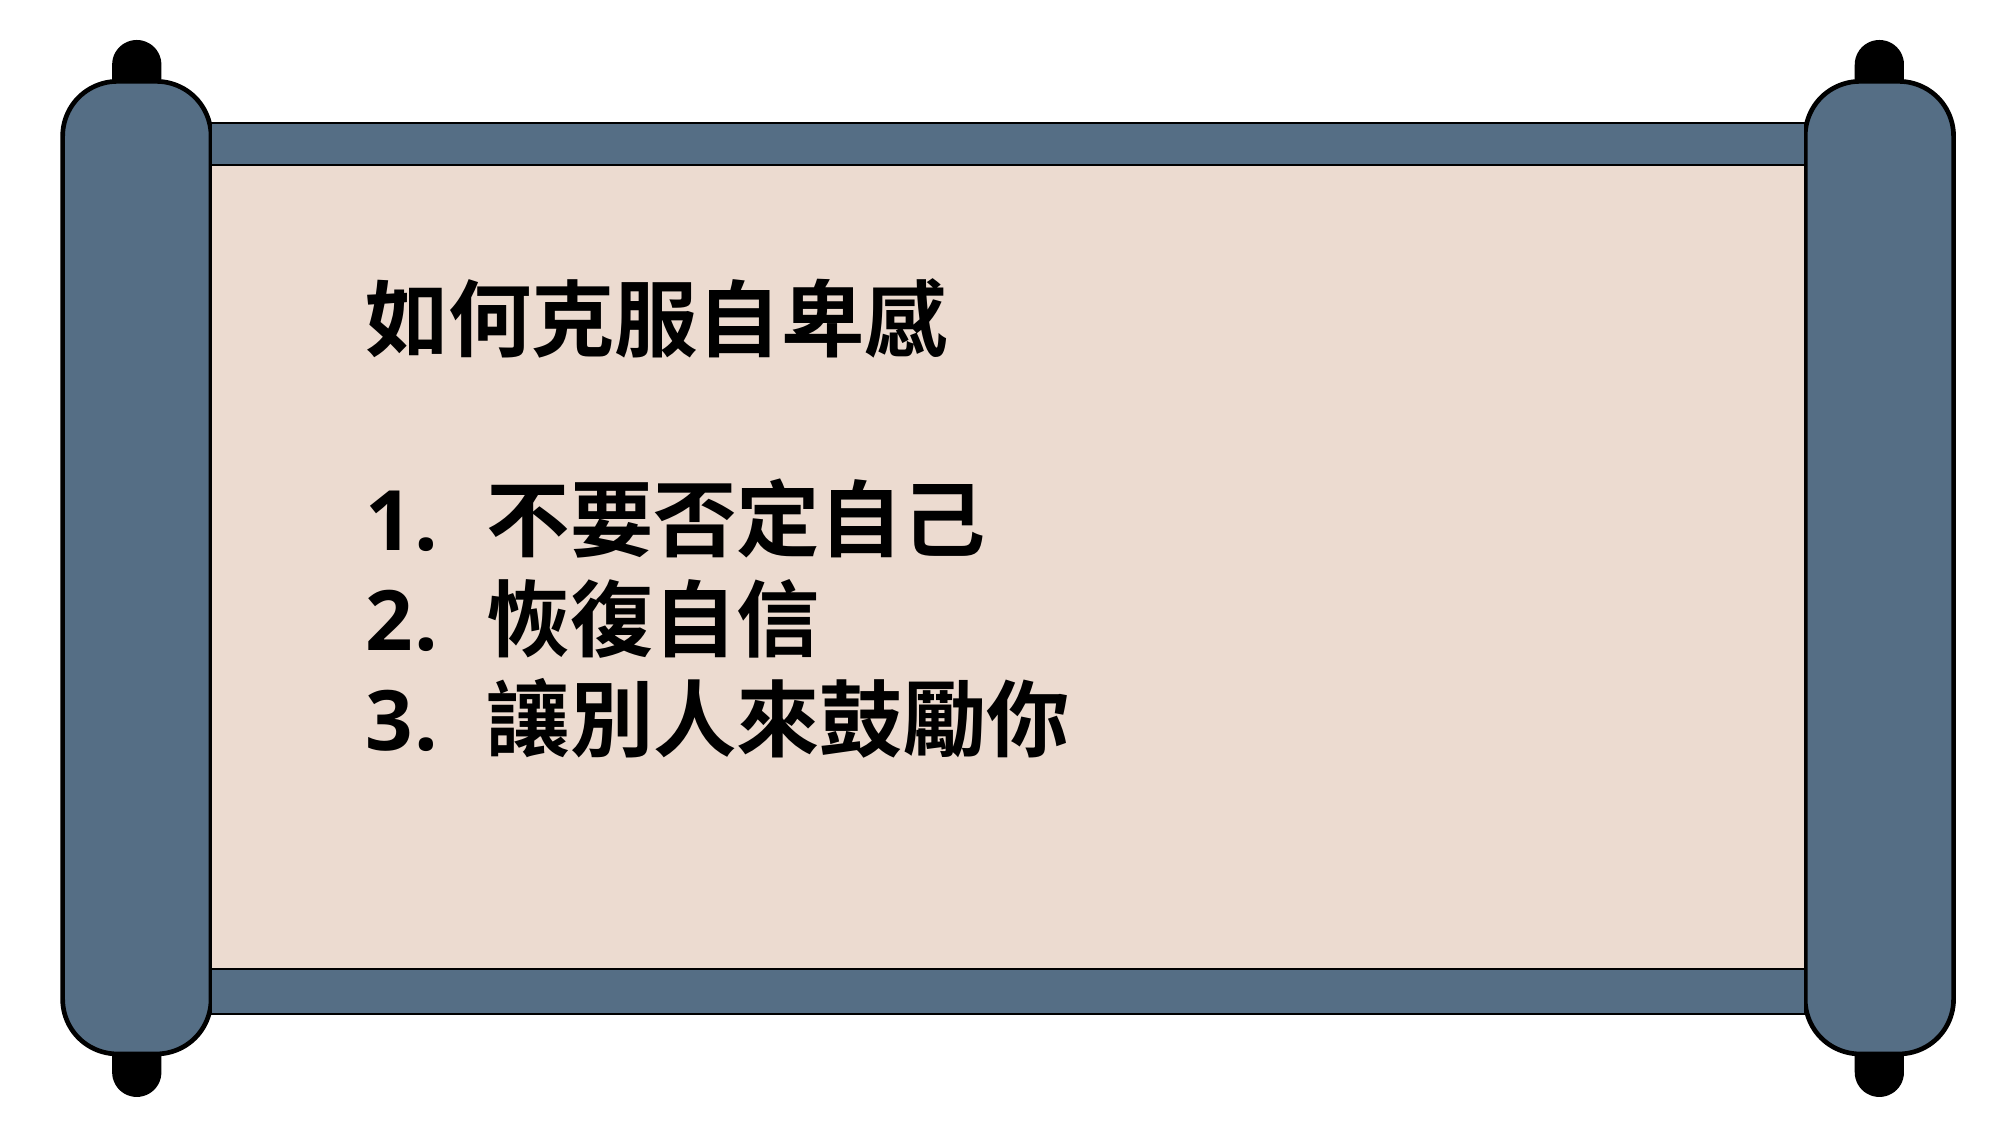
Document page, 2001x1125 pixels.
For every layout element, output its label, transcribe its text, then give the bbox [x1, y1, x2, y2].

text_box 如何克服自卑感 不要否定自己 恢復自信 讓別人來鼓勵你 [350, 259, 1582, 780]
text_box [62, 39, 1954, 1097]
